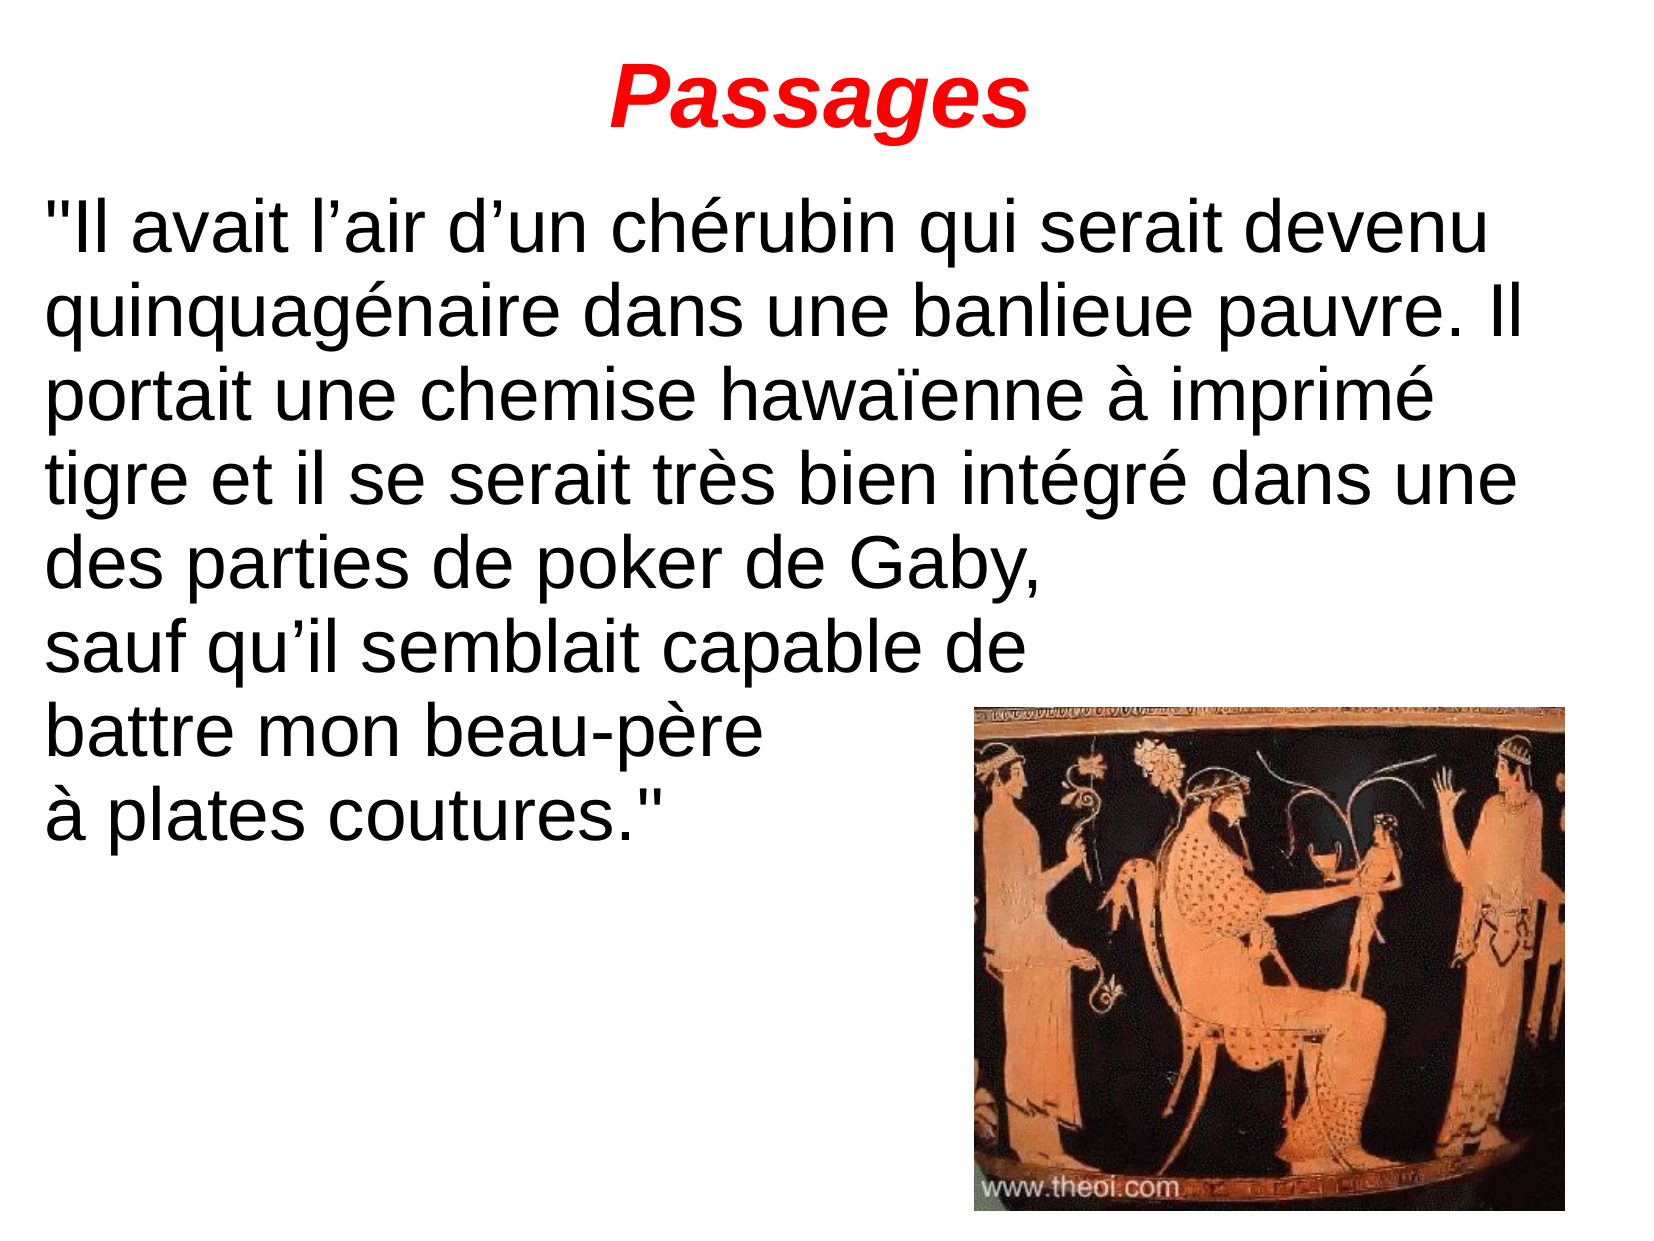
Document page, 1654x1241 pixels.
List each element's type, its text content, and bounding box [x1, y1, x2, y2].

title Passages [76, 0, 1565, 193]
picture [974, 707, 1565, 1211]
text_box ''Il avait l’air d’un chérubin qui serait devenu quinquagénaire dans une banlieue pauvre. Il portait une chemise hawaïenne à imprimé tigre et il se serait très bien intégré dans une des parties de poker de Gaby, sauf qu’il semblait capable de battre mon beau-père à plates coutures.'' [29, 177, 1565, 1004]
